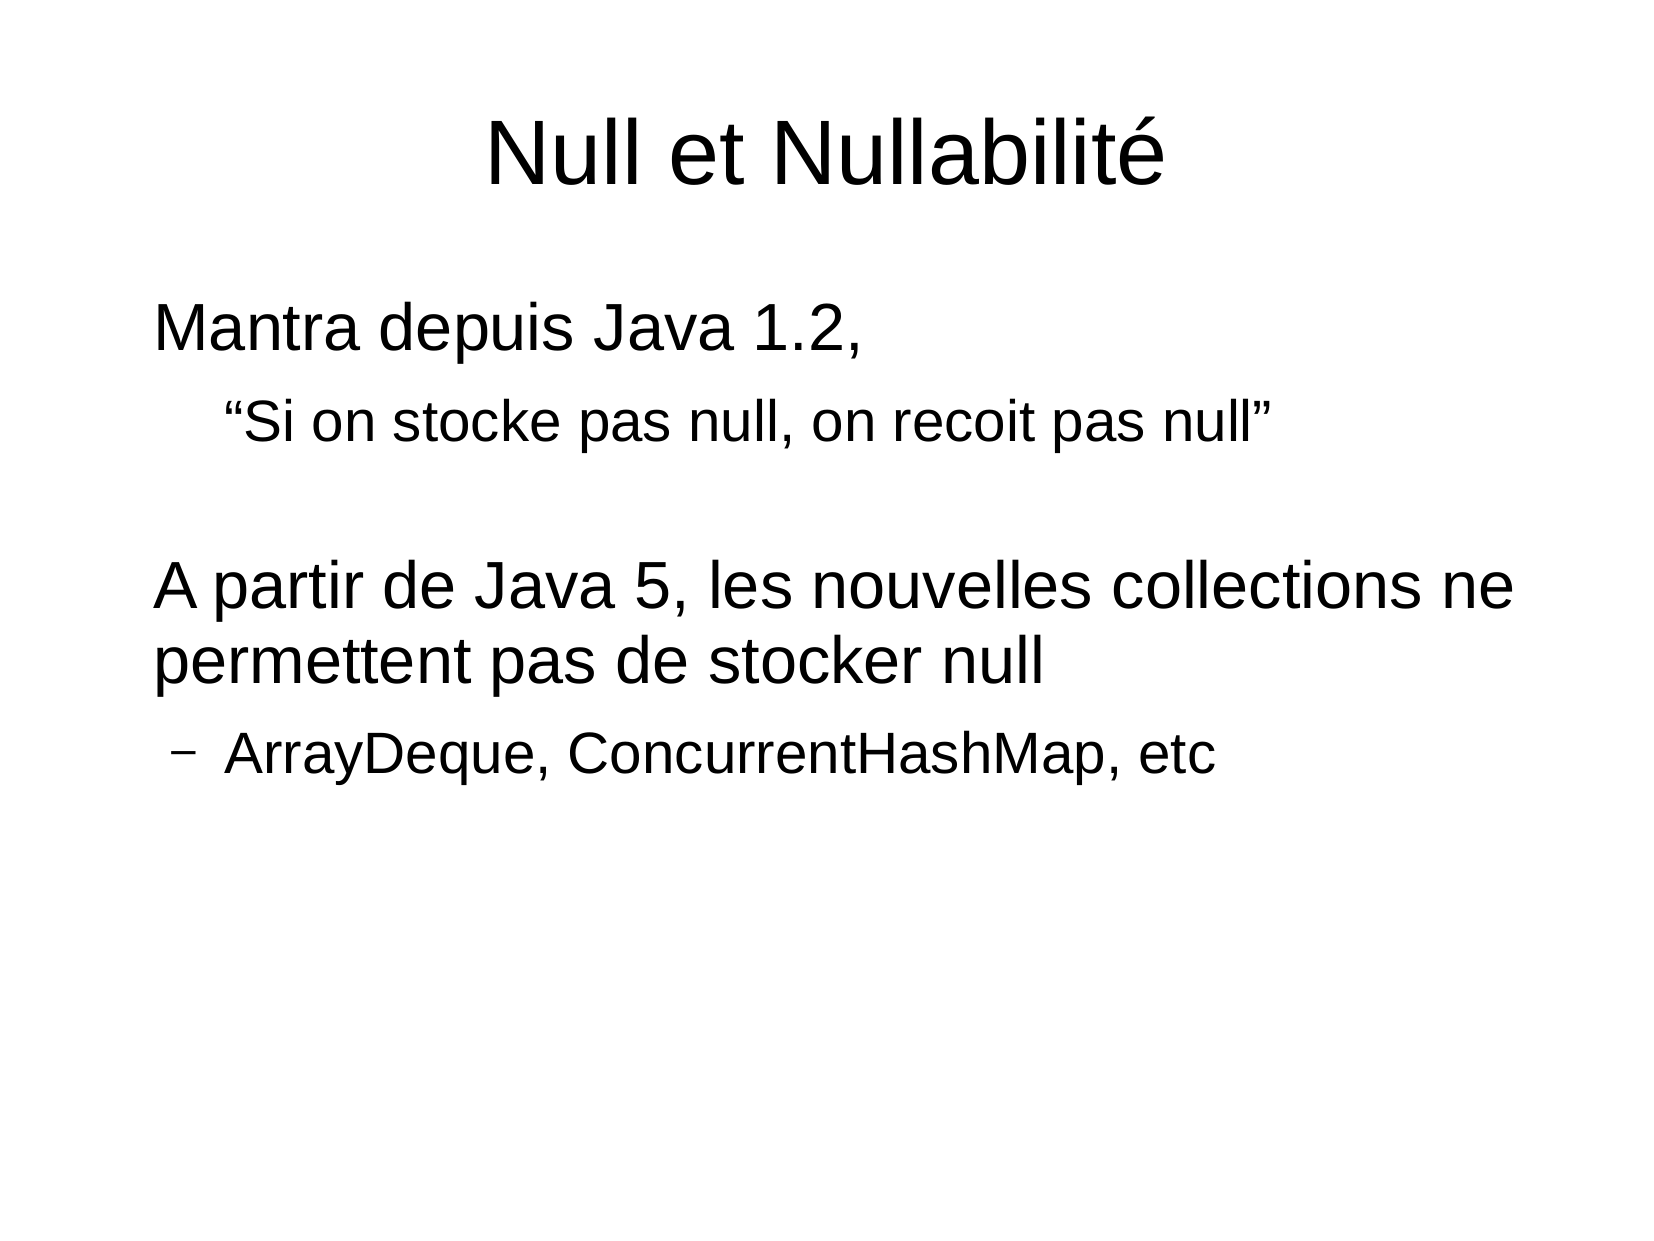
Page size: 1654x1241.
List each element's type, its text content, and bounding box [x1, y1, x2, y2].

title Null et Nullabilité [82, 49, 1571, 257]
list Mantra depuis Java 1.2, “Si on stocke pas null, on recoit pas null” A partir de Java 5, les nouvelles collections ne permettent pas de stocker null ArrayDeque, ConcurrentHashMap, etc [82, 290, 1571, 1010]
